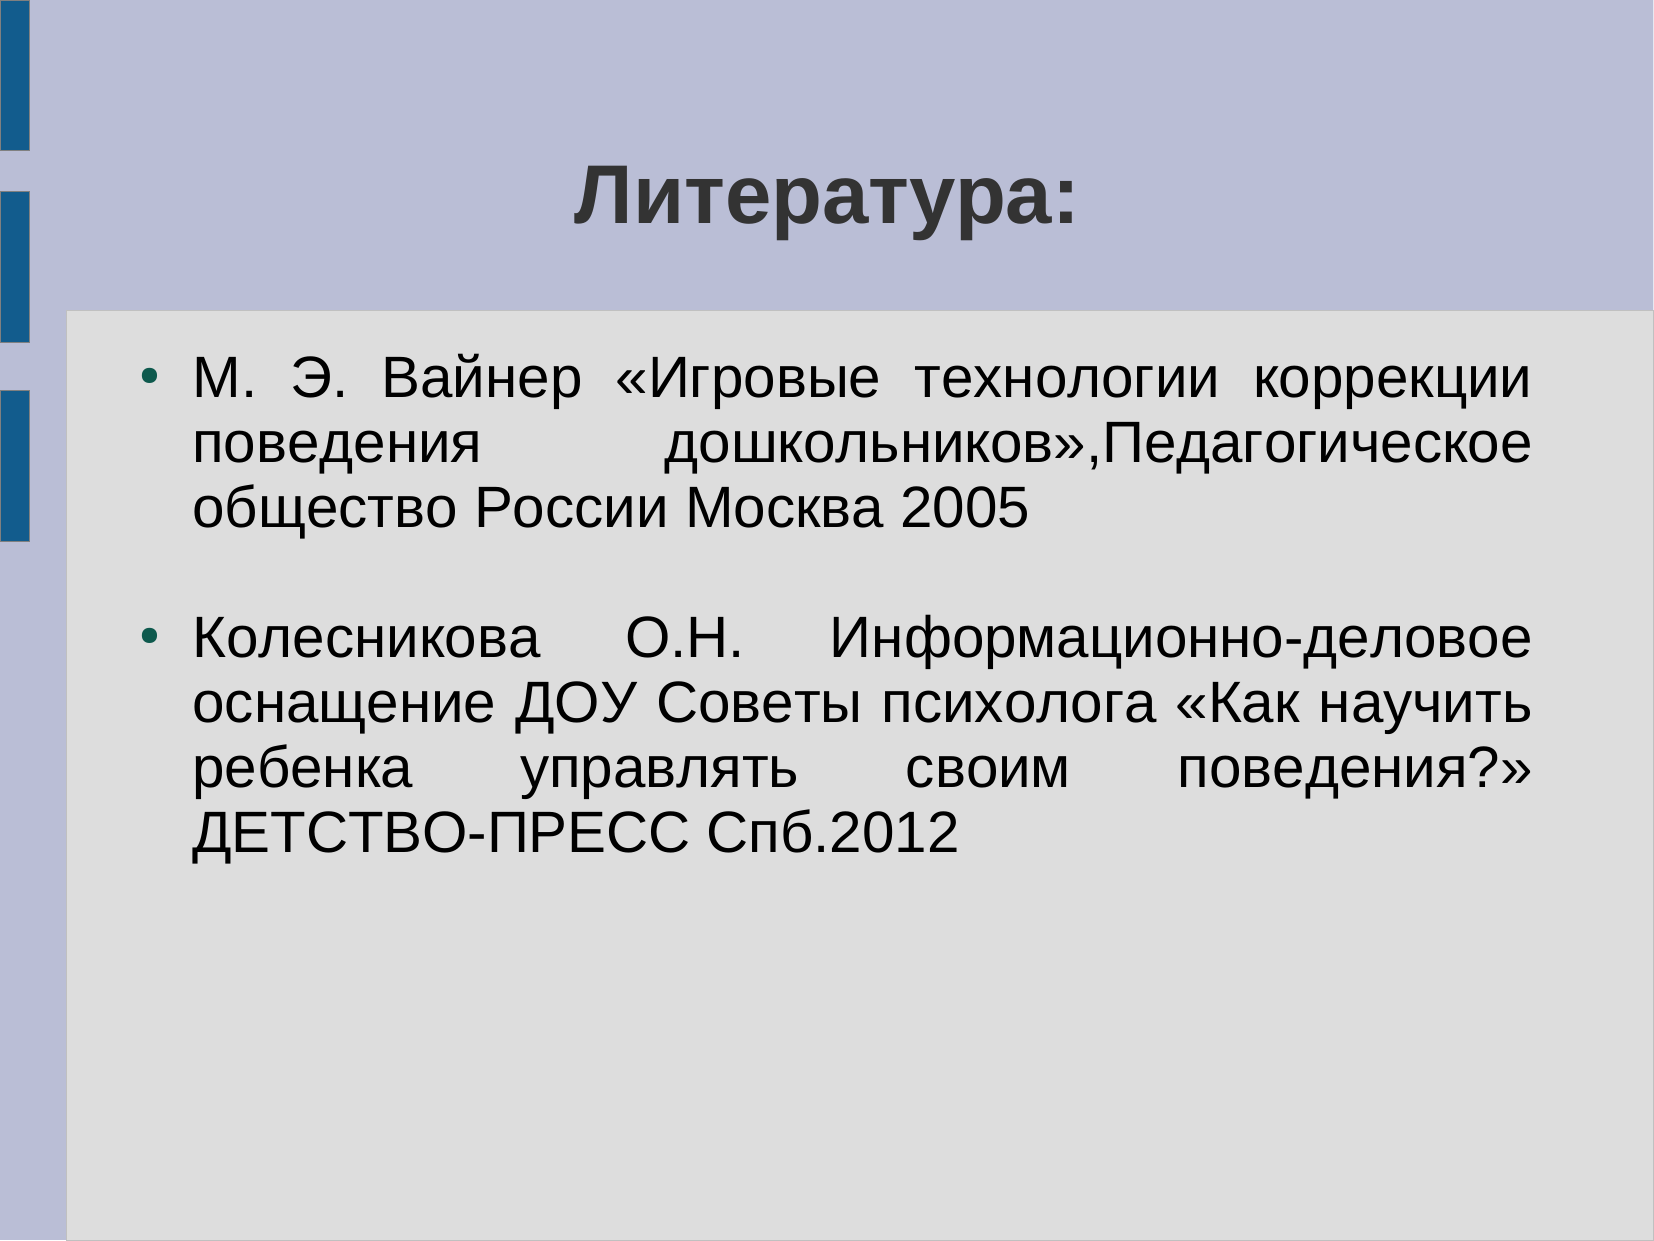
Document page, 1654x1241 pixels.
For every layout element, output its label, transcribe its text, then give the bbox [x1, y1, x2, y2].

title Литература: [121, 91, 1534, 299]
list М. Э. Вайнер «Игровые технологии коррекции поведения дошкольников»,Педагогическое общество России Москва 2005 Колесникова О.Н. Информационно-деловое оснащение ДОУ Советы психолога «Как научить ребенка управлять своим поведения?» ДЕТСТВО-ПРЕСС Спб.2012 [121, 344, 1534, 1127]
